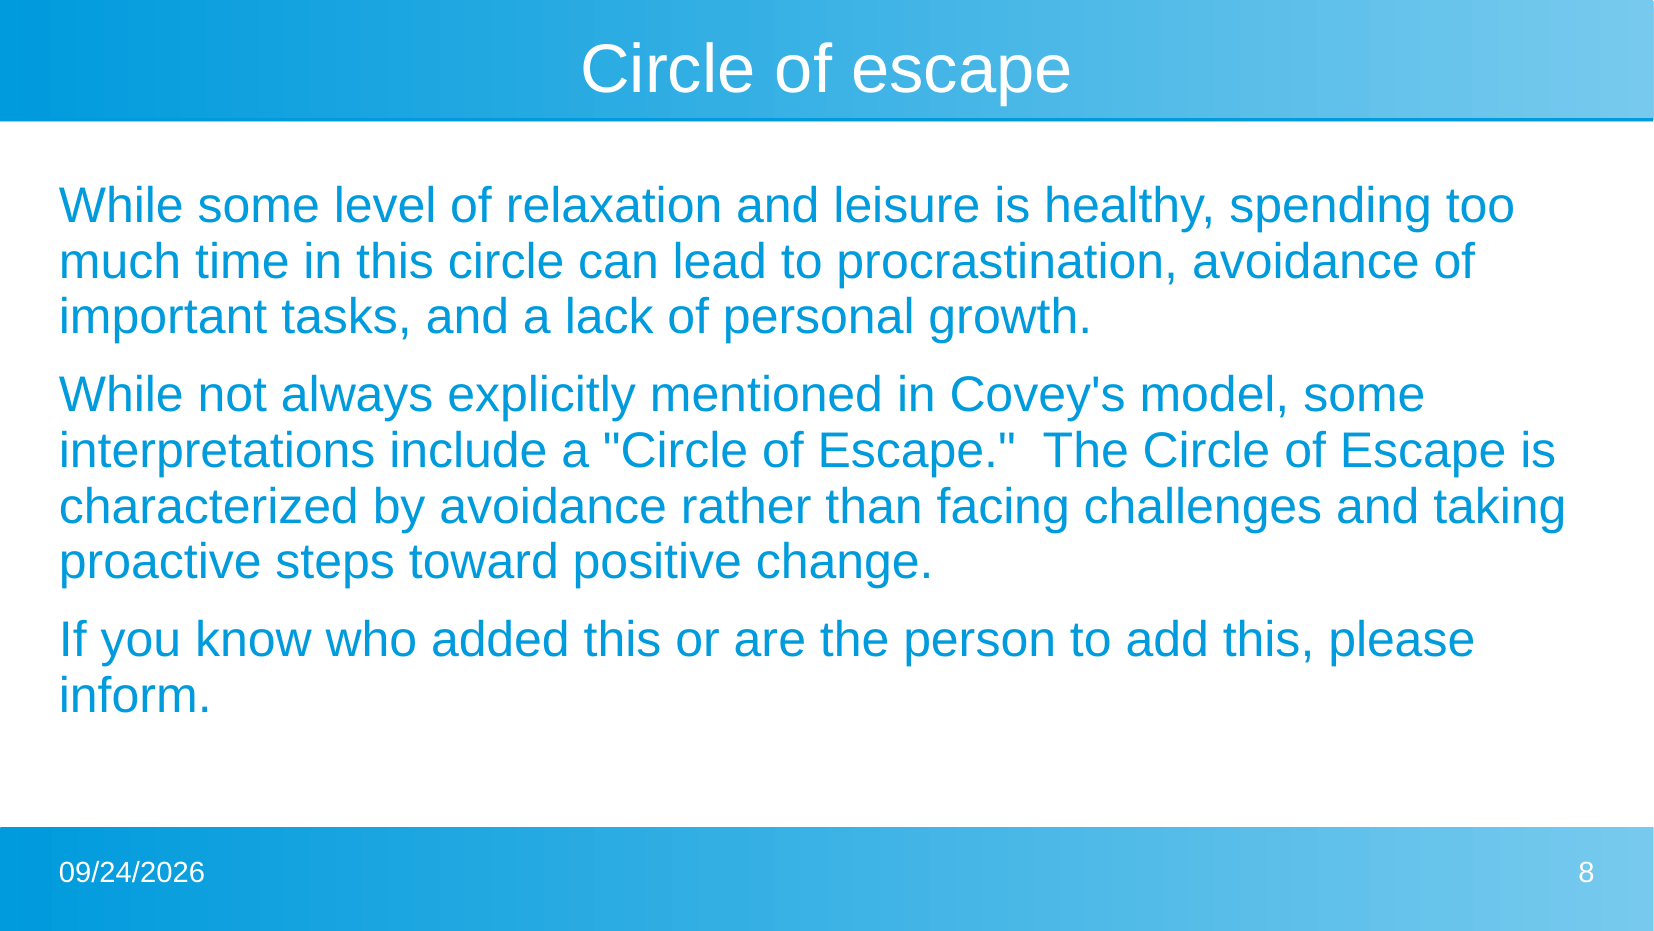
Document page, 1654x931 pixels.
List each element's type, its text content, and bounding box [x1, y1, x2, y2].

title Circle of escape [59, 29, 1595, 108]
list While some level of relaxation and leisure is healthy, spending too much time in this circle can lead to procrastination, avoidance of important tasks, and a lack of personal growth. While not always explicitly mentioned in Covey's model, some interpretations include a "Circle of Escape." The Circle of Escape is characterized by avoidance rather than facing challenges and taking proactive steps toward positive change. If you know who added this or are the person to add this, please inform. [59, 177, 1595, 768]
